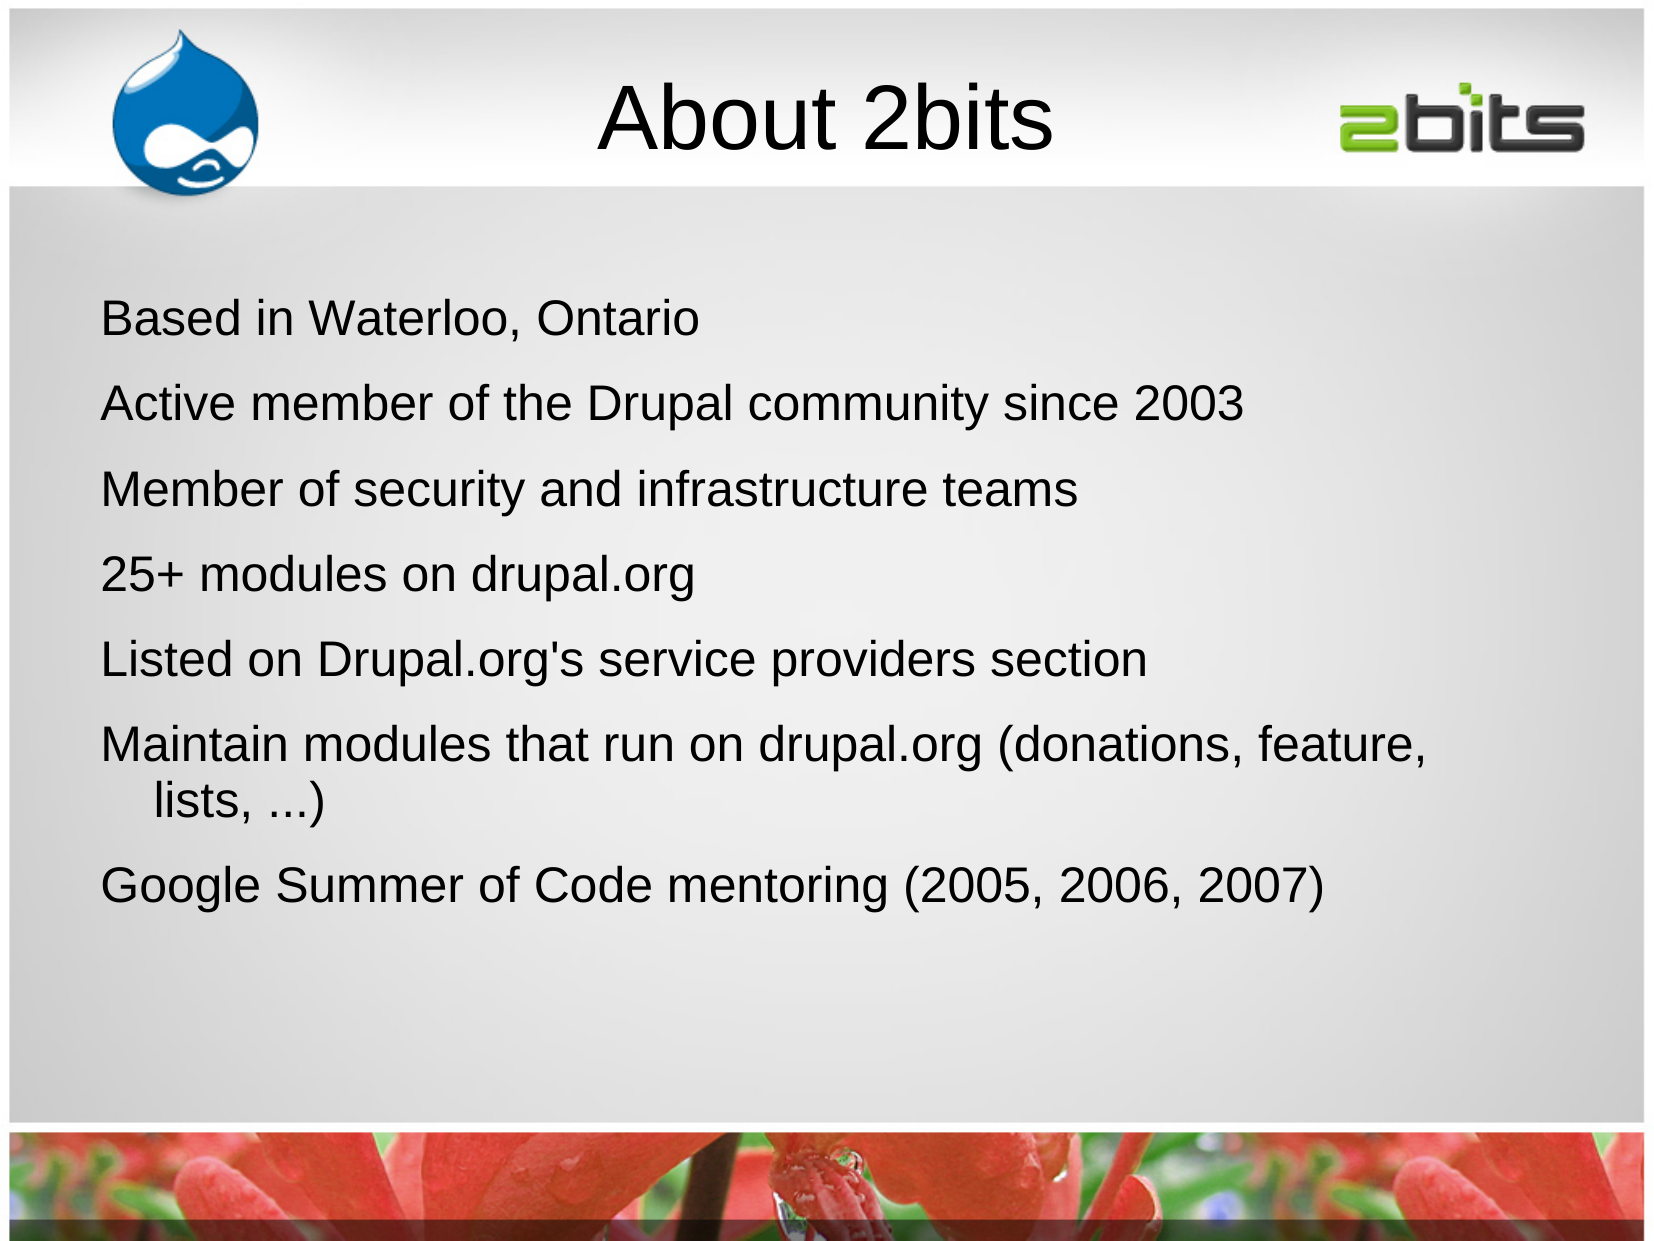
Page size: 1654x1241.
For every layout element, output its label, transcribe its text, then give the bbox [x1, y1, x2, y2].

picture [0, 0, 1654, 1241]
title About 2bits [82, 13, 1571, 222]
list Based in Waterloo, Ontario Active member of the Drupal community since 2003 Member of security and infrastructure teams 25+ modules on drupal.org Listed on Drupal.org's service providers section Maintain modules that run on drupal.org (donations, feature, lists, ...) Google Summer of Code mentoring (2005, 2006, 2007) [82, 290, 1571, 1109]
